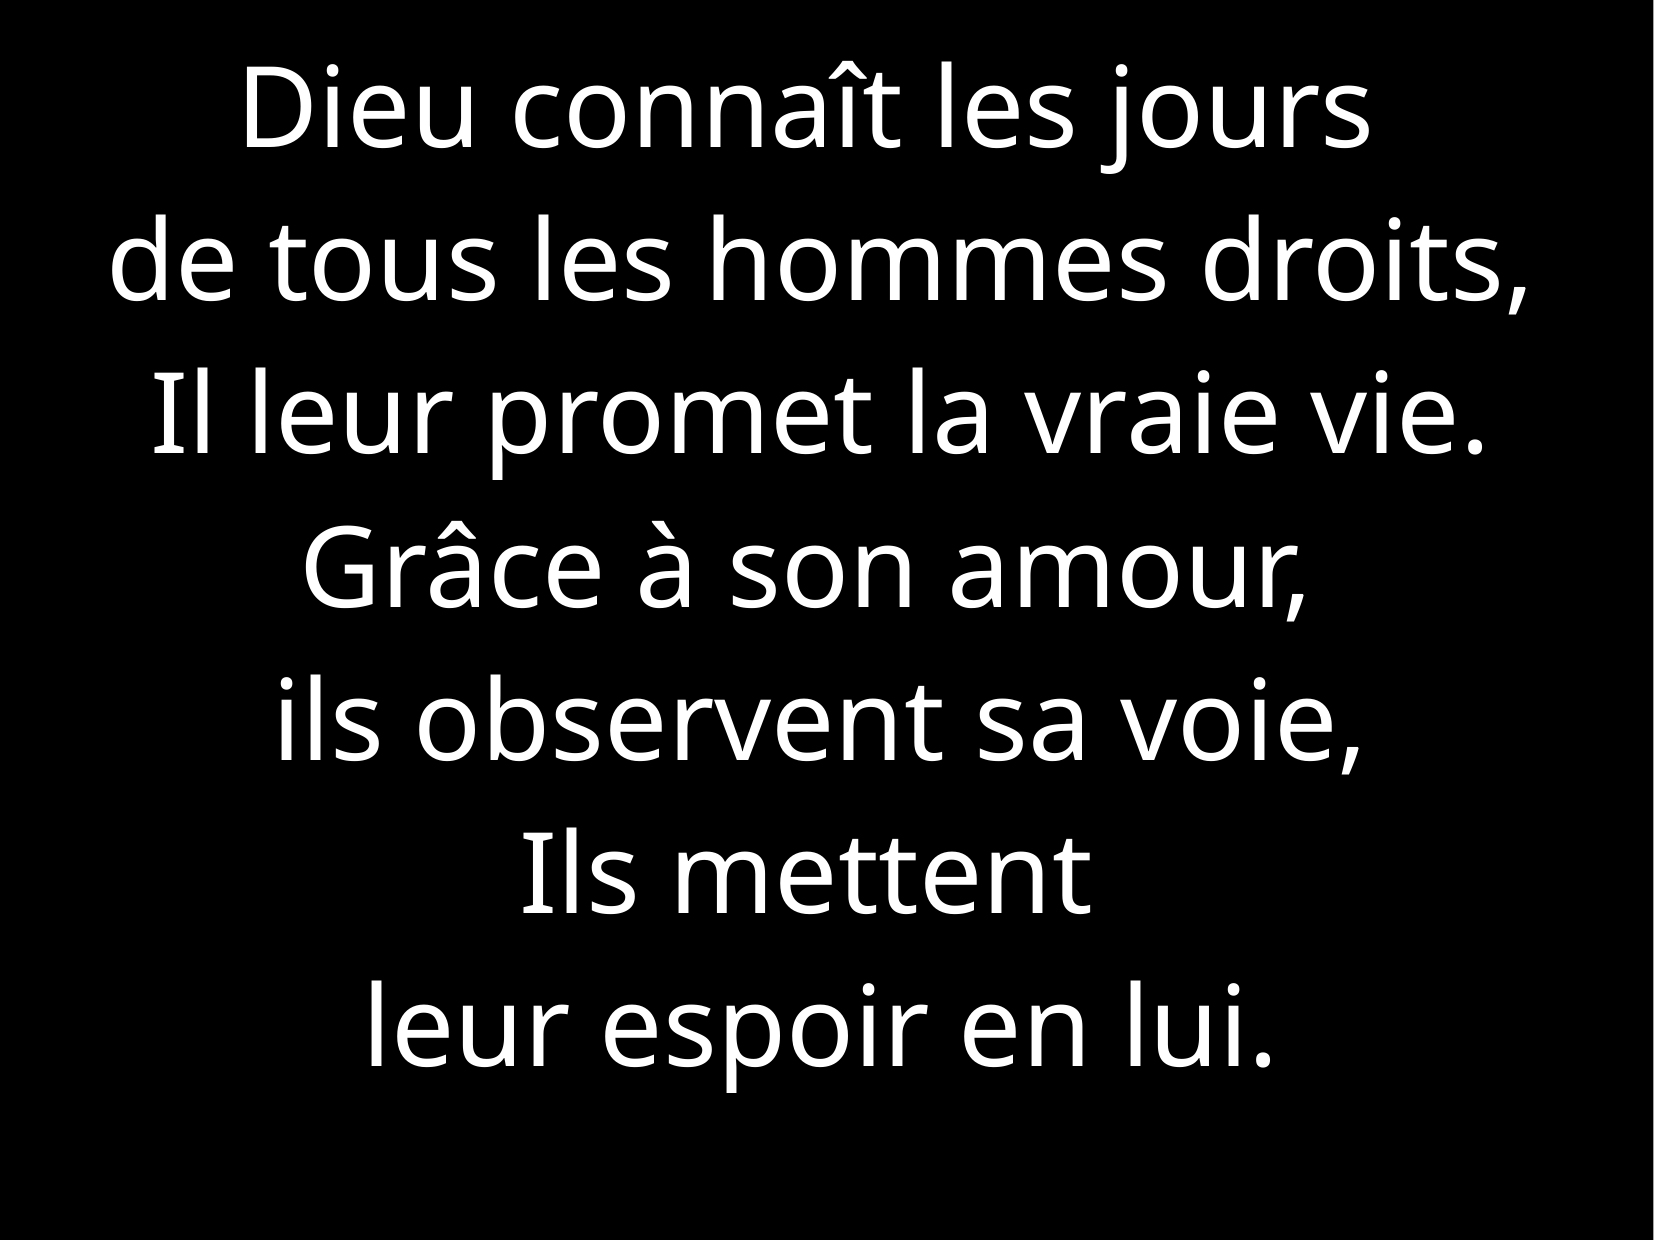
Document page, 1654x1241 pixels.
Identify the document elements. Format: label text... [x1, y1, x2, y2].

list Dieu connaît les jours de tous les hommes droits, Il leur promet la vraie vie. Grâce à son amour, ils observent sa voie, Ils mettent leur espoir en lui. [47, 27, 1595, 1241]
